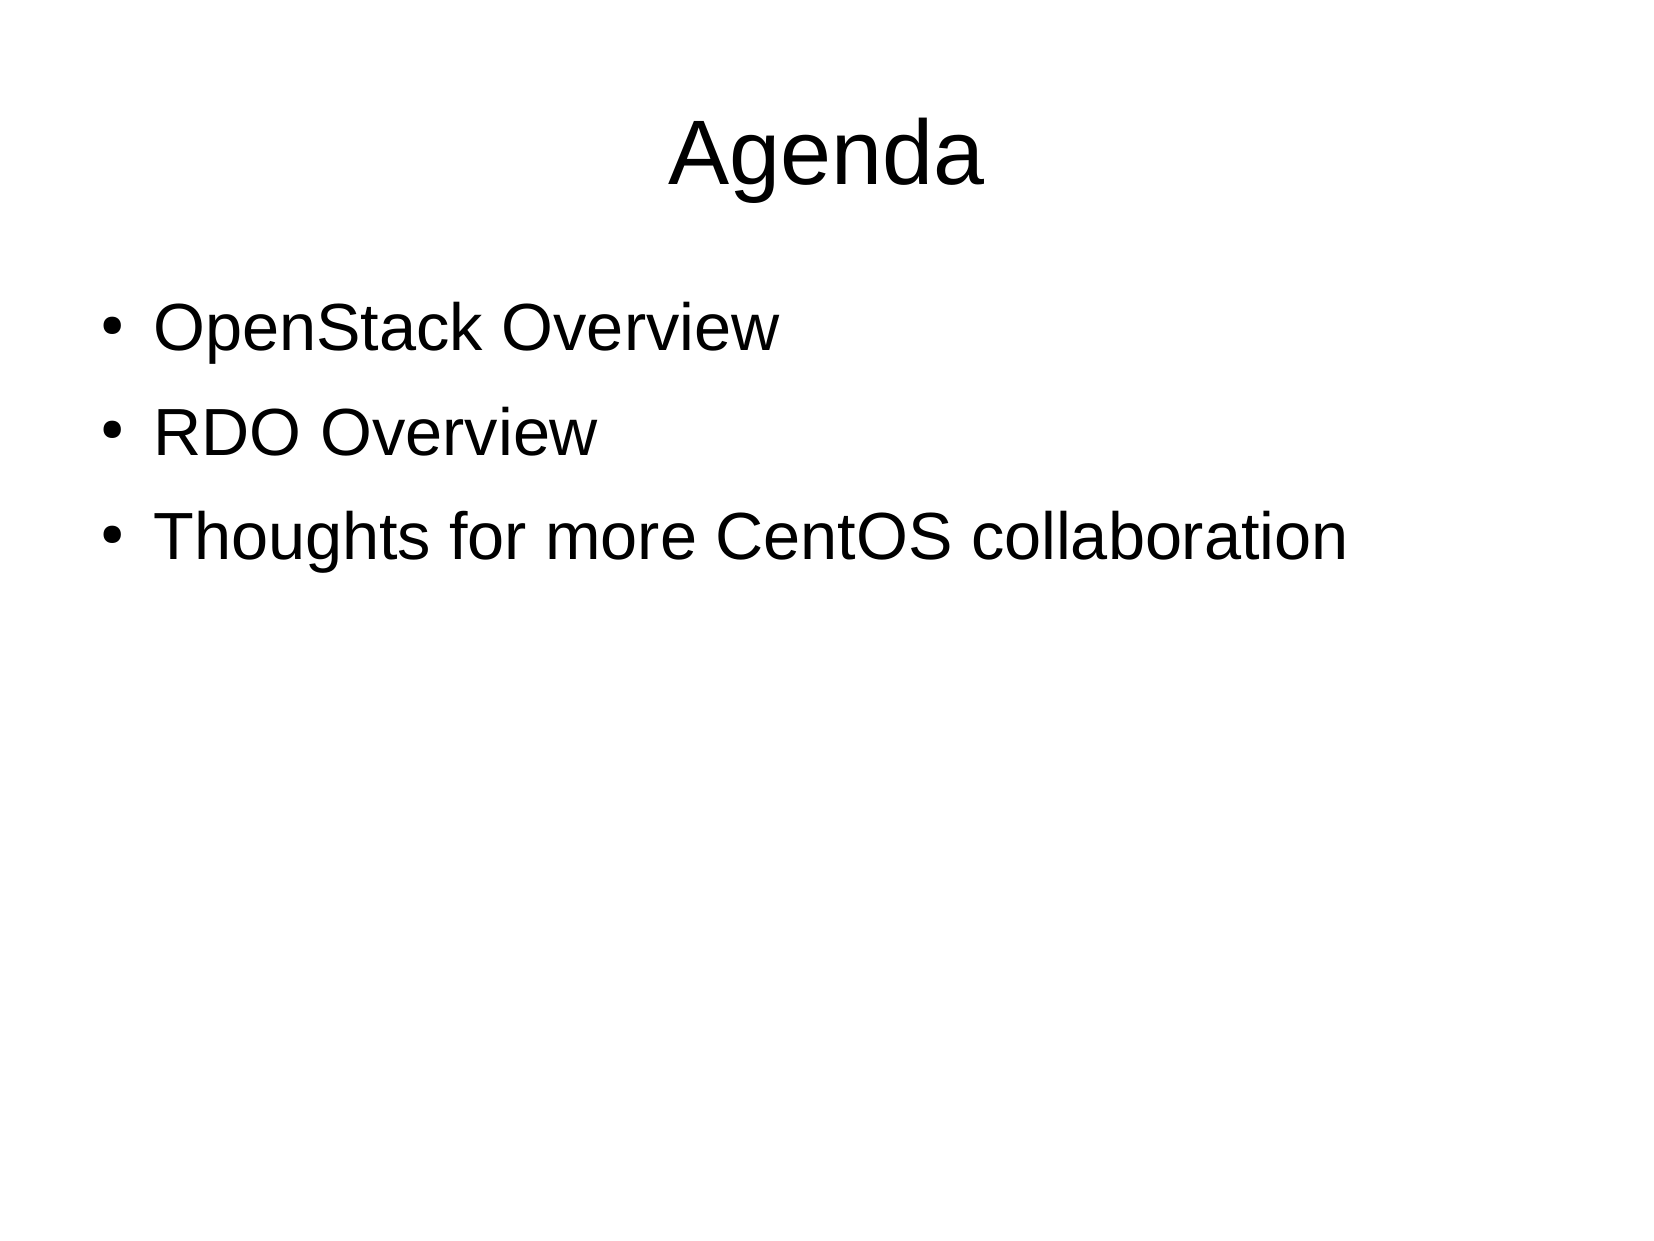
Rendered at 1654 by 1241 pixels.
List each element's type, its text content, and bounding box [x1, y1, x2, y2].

title Agenda [82, 49, 1571, 257]
list OpenStack Overview RDO Overview Thoughts for more CentOS collaboration [82, 290, 1571, 1109]
